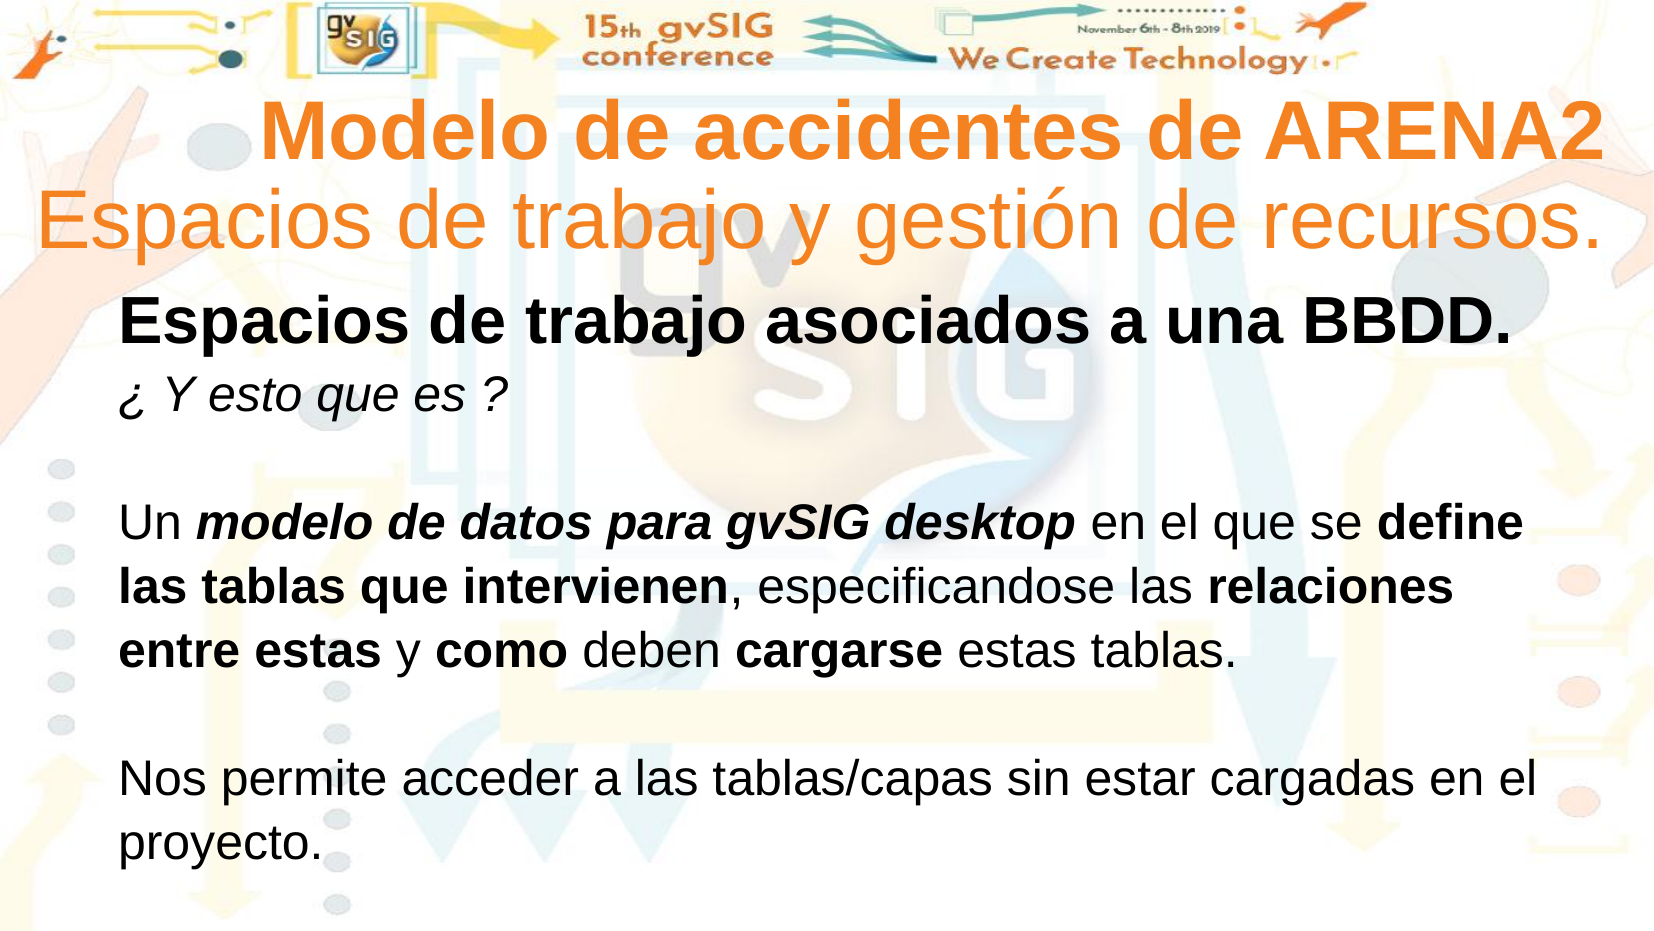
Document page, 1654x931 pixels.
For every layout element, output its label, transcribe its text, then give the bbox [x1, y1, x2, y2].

title Espacios de trabajo y gestión de recursos. [35, 166, 1616, 272]
picture [0, 0, 1654, 931]
title Modelo de accidentes de ARENA2 [47, 84, 1607, 166]
subtitle Espacios de trabajo asociados a una BBDD. ¿ Y esto que es ? Un modelo de datos para gvSIG desktop en el que se define las tablas que intervienen, especificandose las relaciones entre estas y como deben cargarse estas tablas. Nos permite acceder a las tablas/capas sin estar cargadas en el proyecto. [82, 272, 1571, 898]
